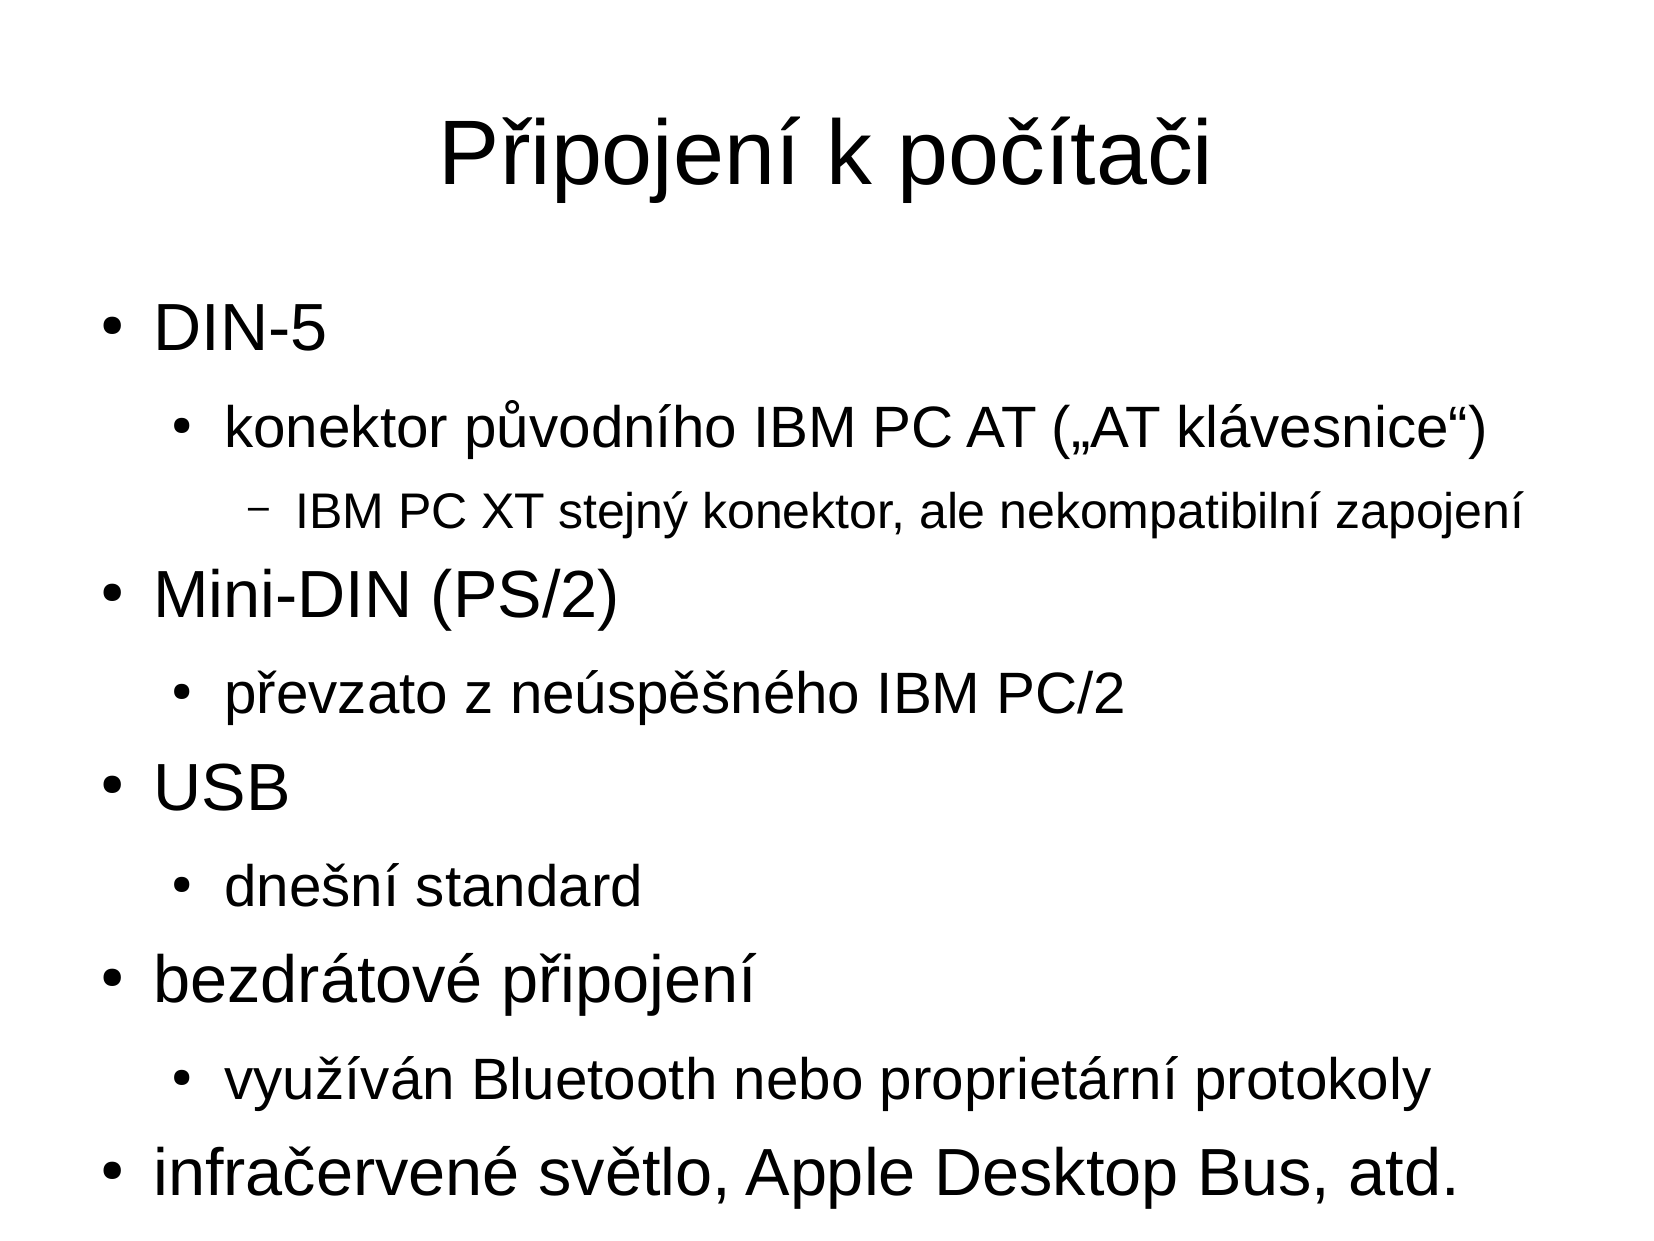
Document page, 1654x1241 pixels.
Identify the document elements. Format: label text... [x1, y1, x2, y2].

list DIN-5 konektor původního IBM PC AT („AT klávesnice“) IBM PC XT stejný konektor, ale nekompatibilní zapojení Mini-DIN (PS/2) převzato z neúspěšného IBM PC/2 USB dnešní standard bezdrátové připojení využíván Bluetooth nebo proprietární protokoly infračervené světlo, Apple Desktop Bus, atd. [82, 290, 1571, 1109]
title Připojení k počítači [82, 49, 1571, 257]
